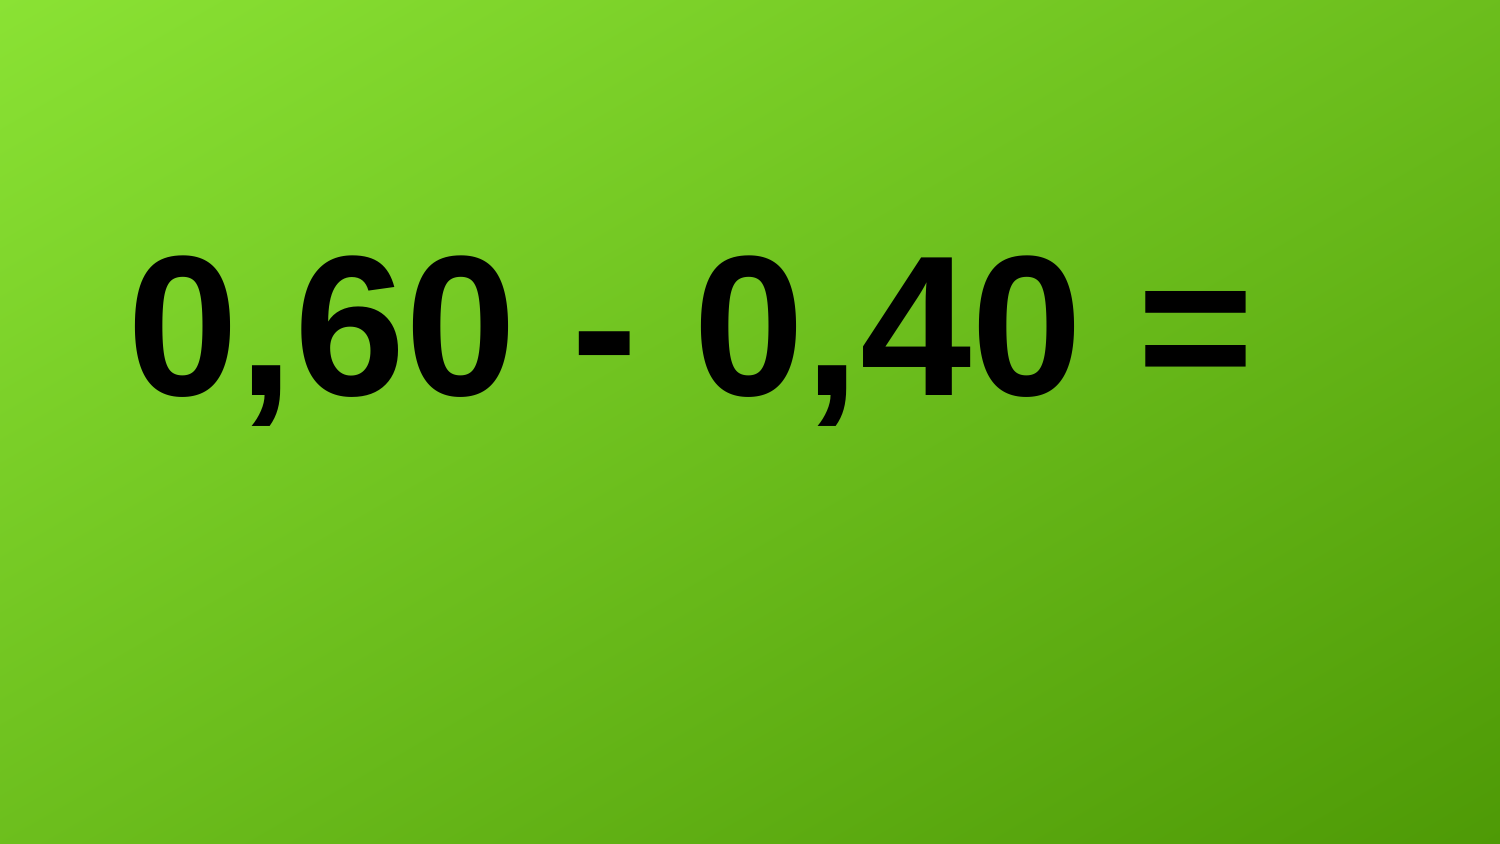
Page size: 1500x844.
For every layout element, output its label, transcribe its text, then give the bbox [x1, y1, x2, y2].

title 0,60 - 0,40 = [112, 259, 1388, 450]
